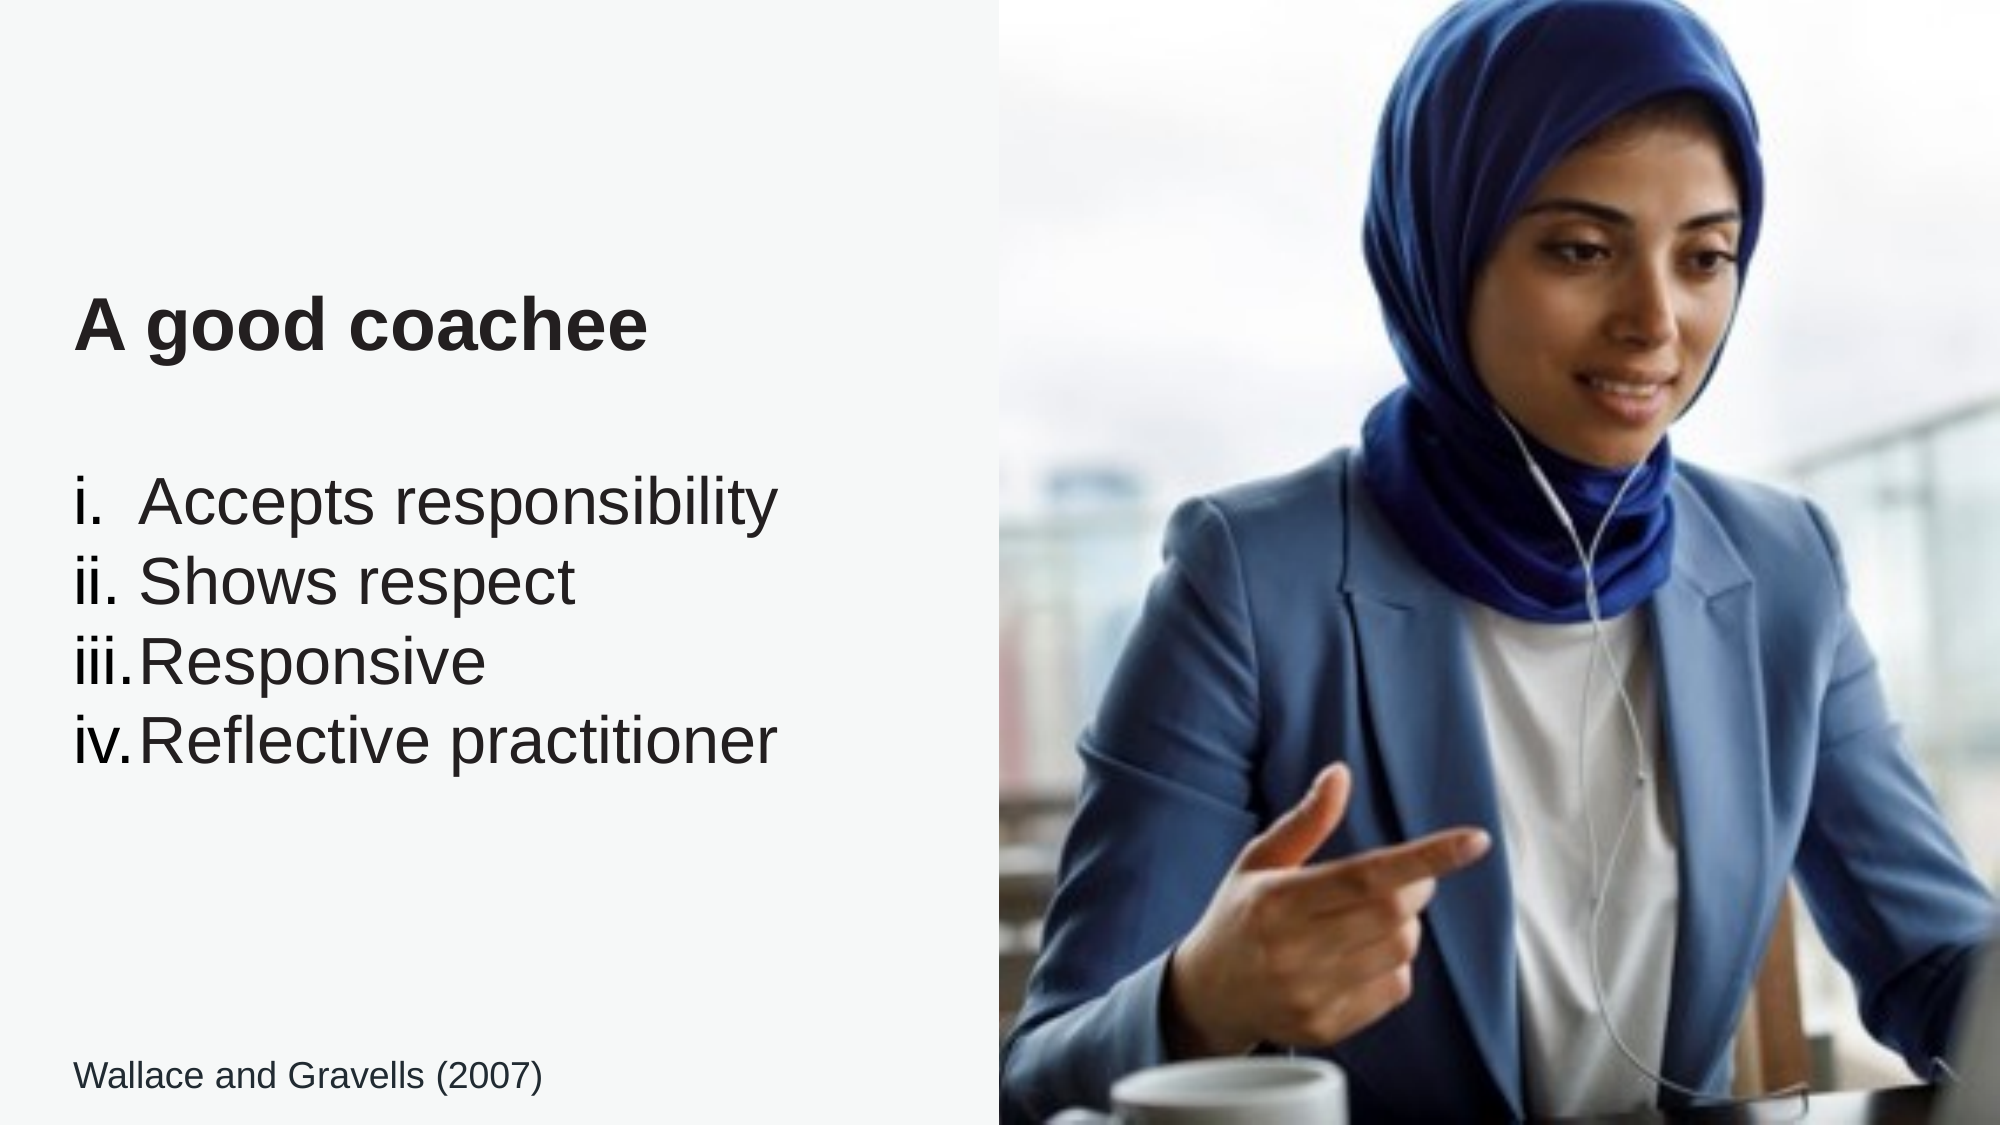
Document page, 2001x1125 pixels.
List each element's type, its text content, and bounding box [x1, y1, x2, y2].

text_box Wallace and Gravells (2007) [58, 1043, 1067, 1104]
text_box Accepts responsibility Shows respect Responsive Reflective practitioner [58, 450, 927, 789]
title A good coachee [58, 270, 999, 468]
picture [999, 0, 2000, 1125]
